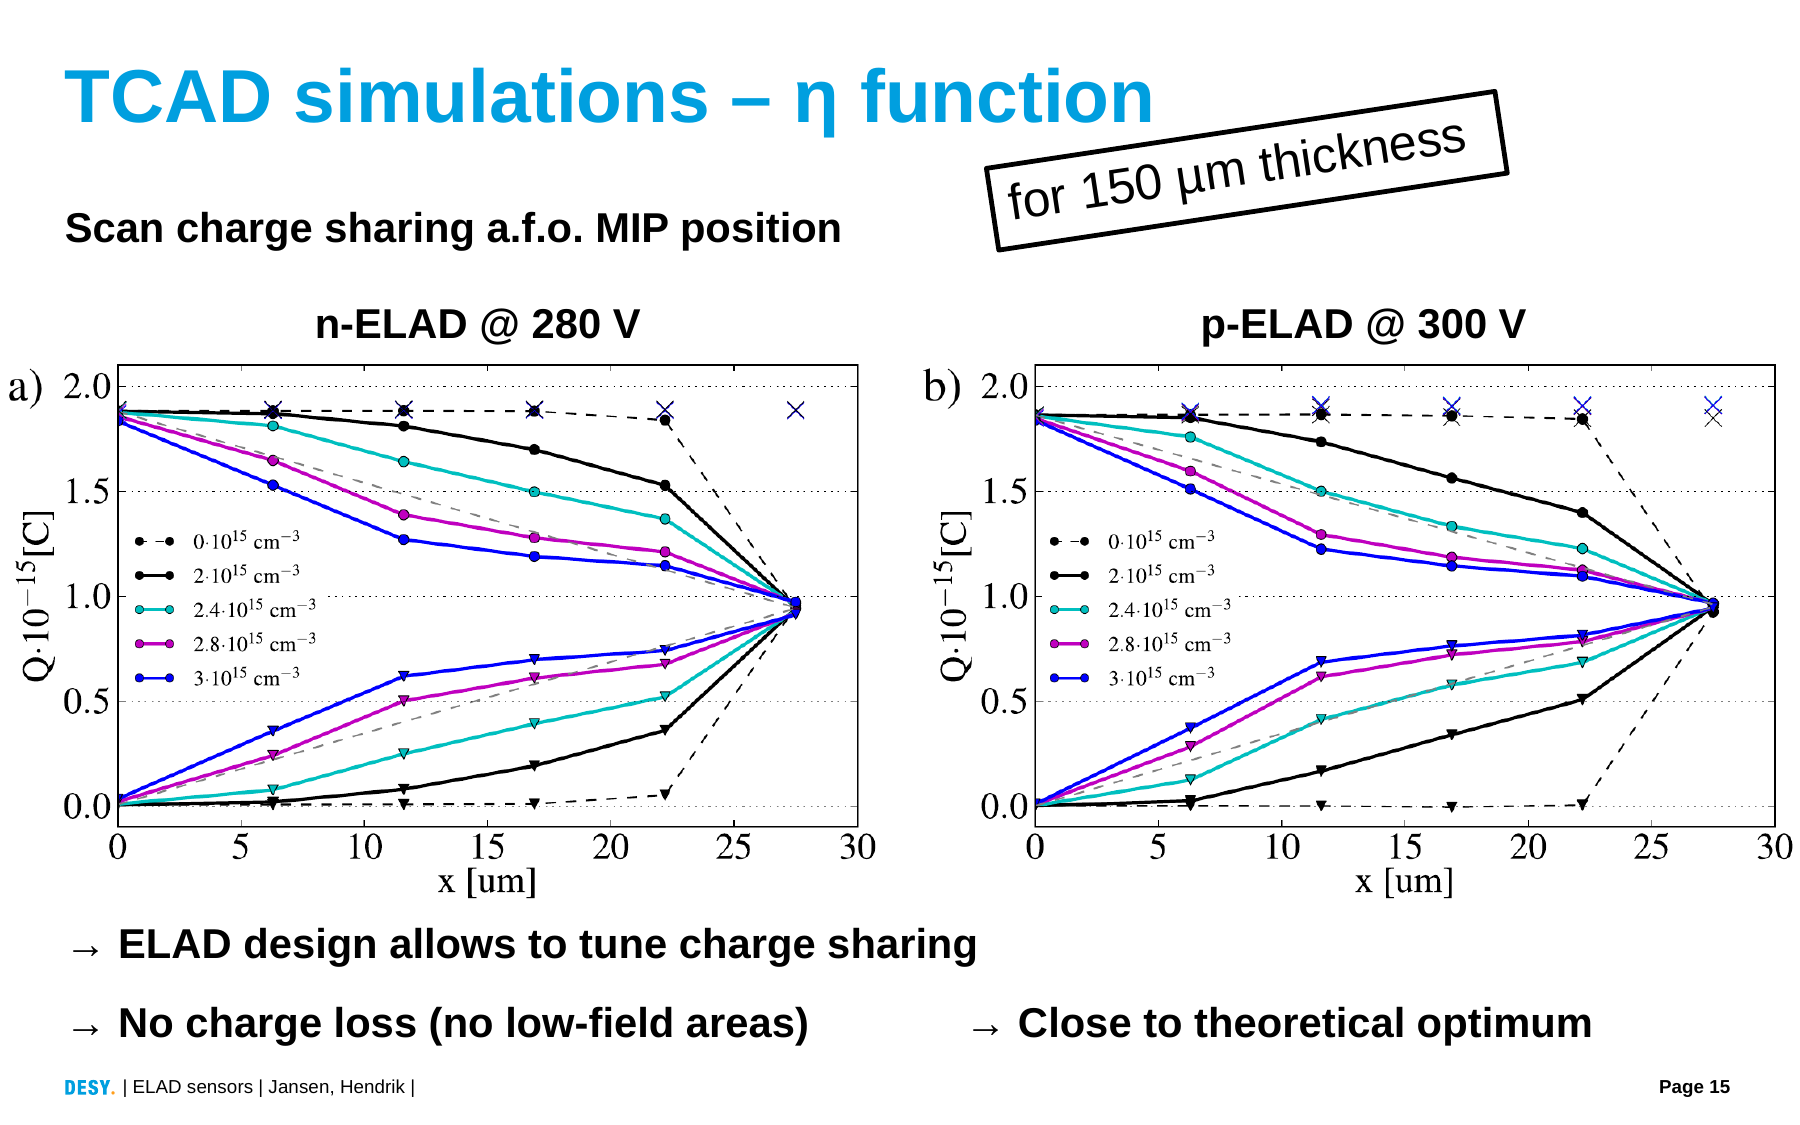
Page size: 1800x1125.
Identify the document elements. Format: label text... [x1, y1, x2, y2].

picture [2, 354, 1800, 899]
text_box for 150 µm thickness [986, 91, 1508, 251]
text_box p-ELAD @ 300 V [1185, 293, 1584, 402]
list Scan charge sharing a.f.o. MIP position → ELAD design allows to tune charge sharing → No charge loss (no low-field areas) → Close to theoretical optimum [64, 899, 1726, 1024]
title TCAD simulations – η function [64, 57, 1436, 132]
text_box n-ELAD @ 280 V [300, 293, 698, 402]
list Scan charge sharing a.f.o. MIP position → ELAD design allows to tune charge sharing → No charge loss (no low-field areas) → Close to theoretical optimum [64, 201, 1726, 354]
